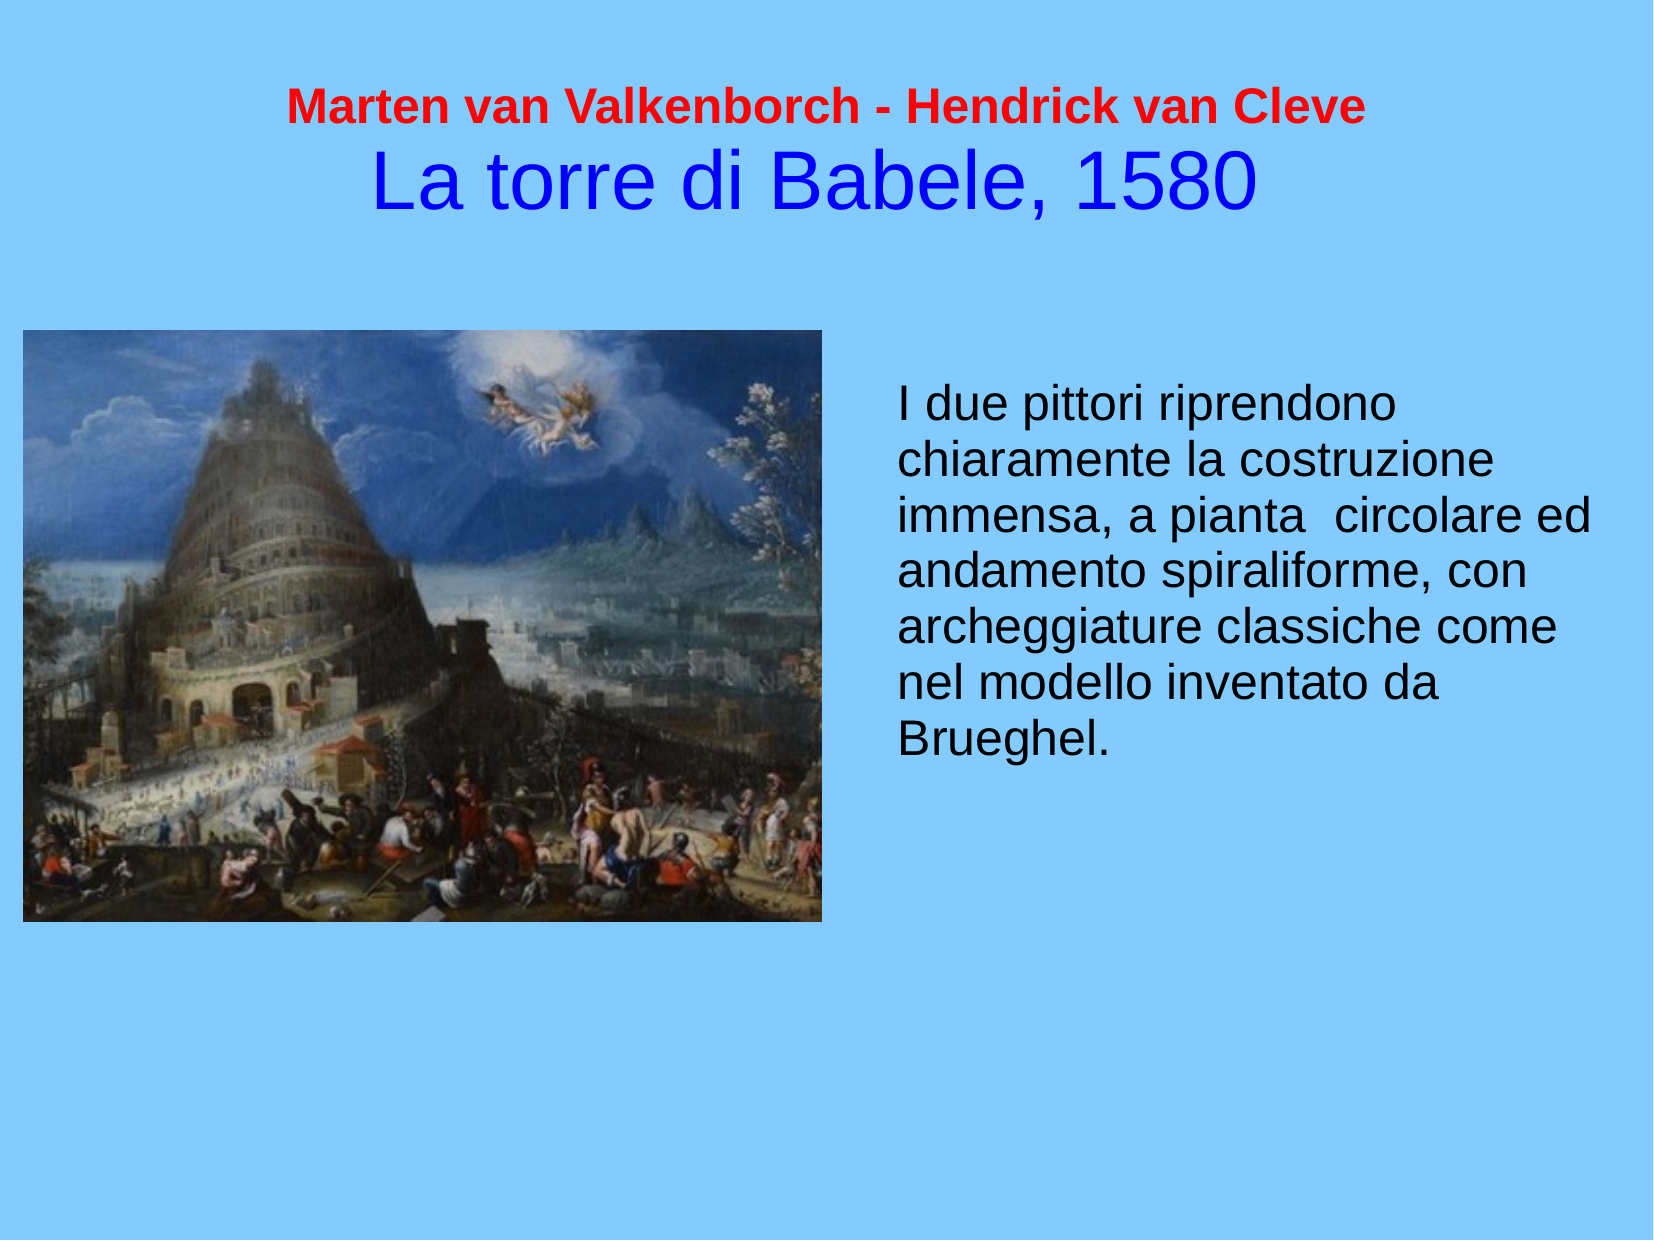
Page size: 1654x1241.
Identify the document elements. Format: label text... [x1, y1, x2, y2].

picture [23, 330, 822, 922]
list I due pittori riprendono chiaramente la costruzione immensa, a pianta circolare ed andamento spiraliforme, con archeggiature classiche come nel modello inventato da Brueghel. [897, 290, 1624, 1187]
title Marten van Valkenborch - Hendrick van Cleve La torre di Babele, 1580 [82, 49, 1571, 257]
